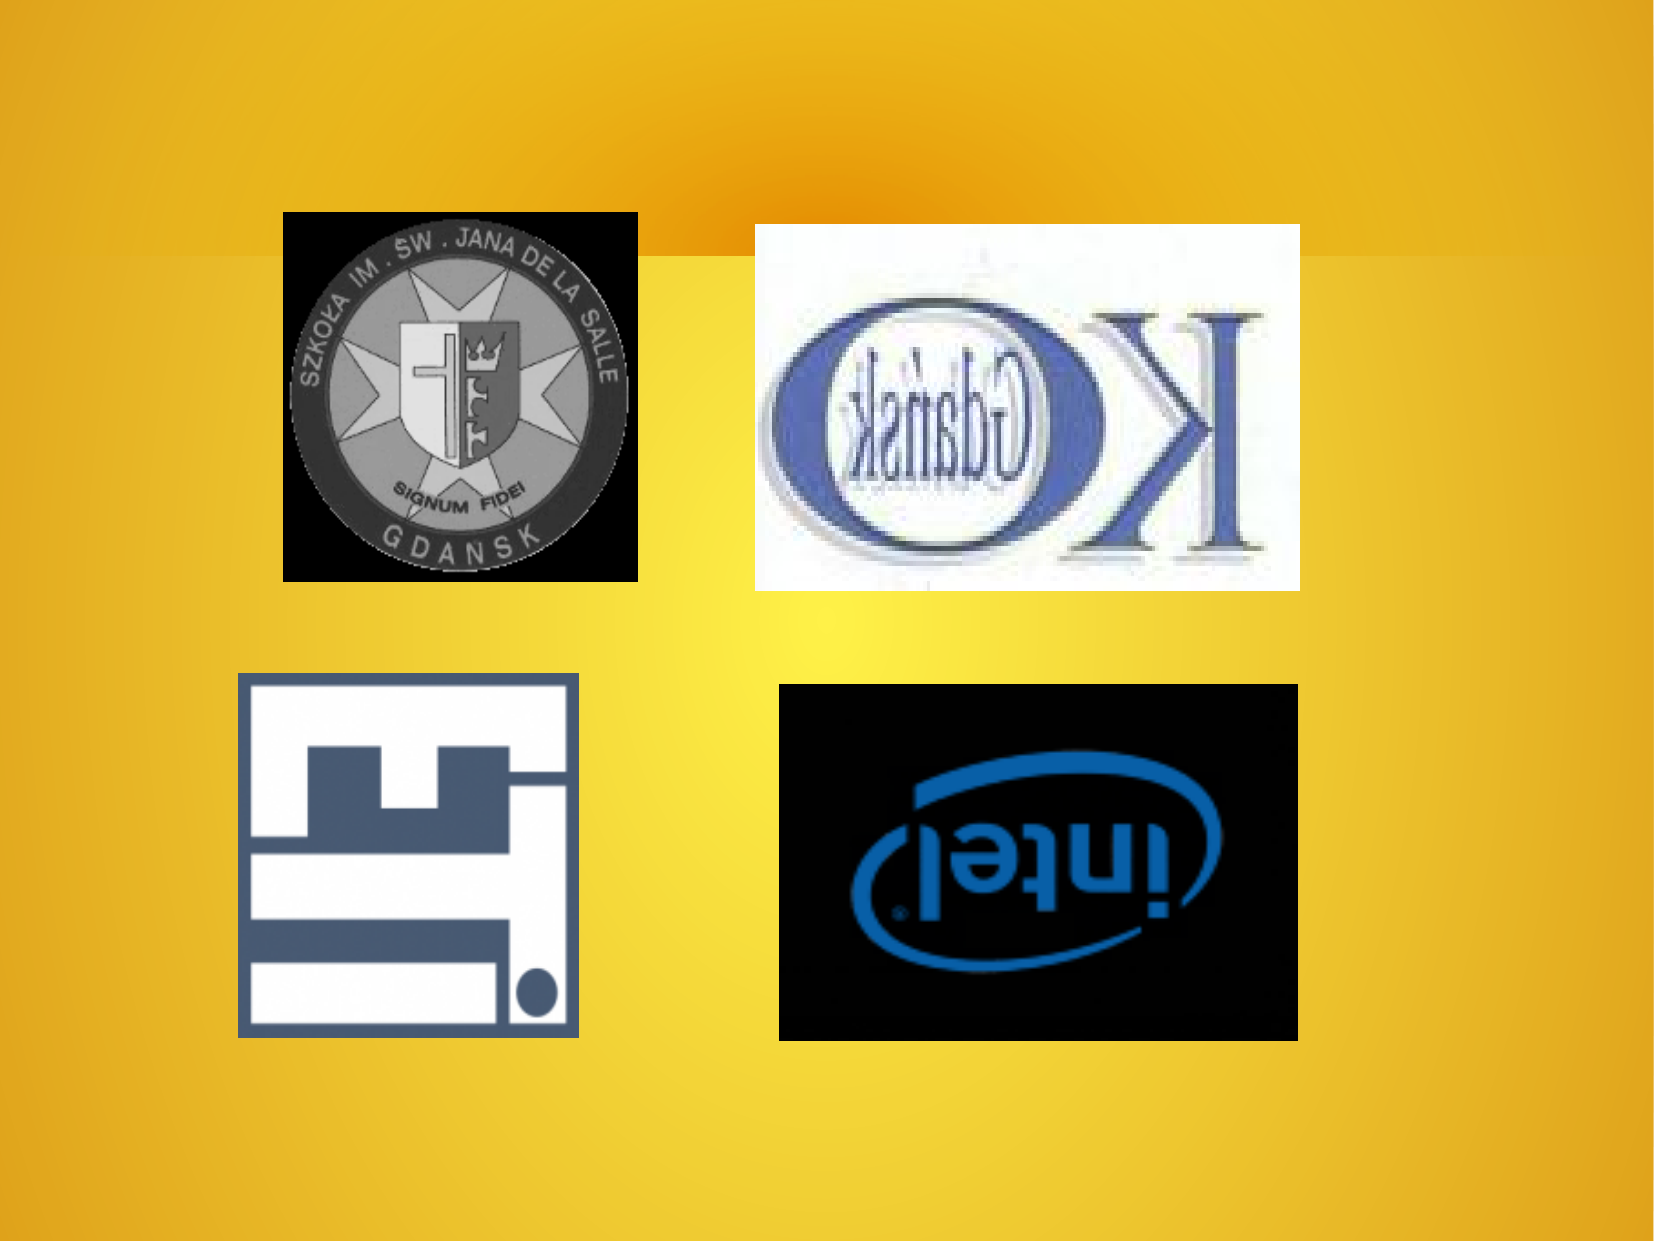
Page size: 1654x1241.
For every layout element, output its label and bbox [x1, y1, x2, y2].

picture [779, 684, 1298, 1041]
picture [755, 224, 1300, 591]
picture [238, 673, 579, 1038]
picture [283, 212, 638, 582]
